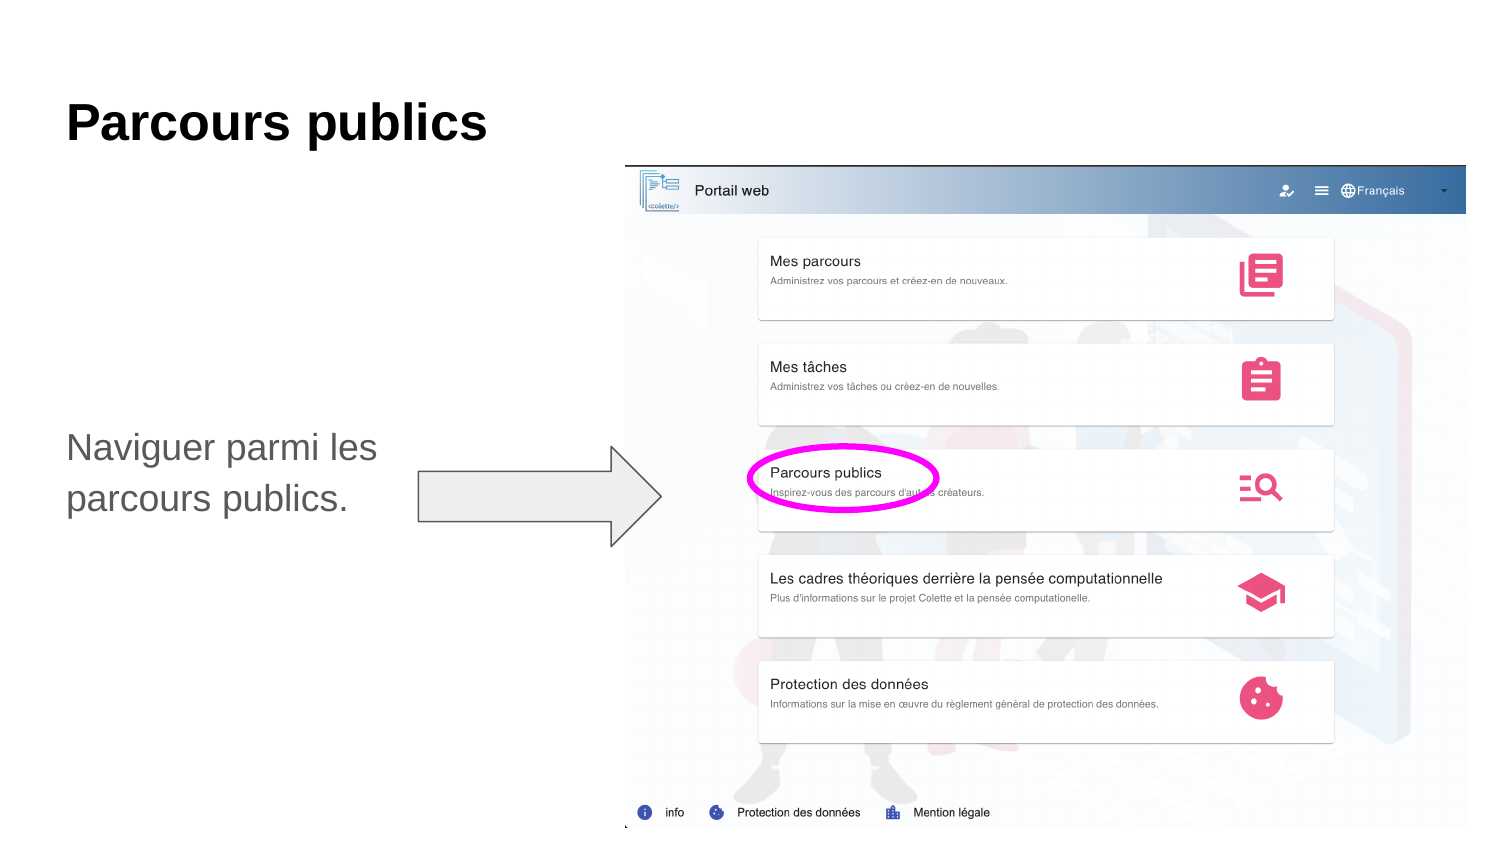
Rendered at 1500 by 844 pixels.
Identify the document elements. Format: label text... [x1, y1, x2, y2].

picture [625, 165, 1466, 828]
title Parcours publics [51, 72, 1449, 167]
list Naviguer parmi les parcours publics. [51, 400, 453, 750]
text_box [418, 446, 662, 547]
